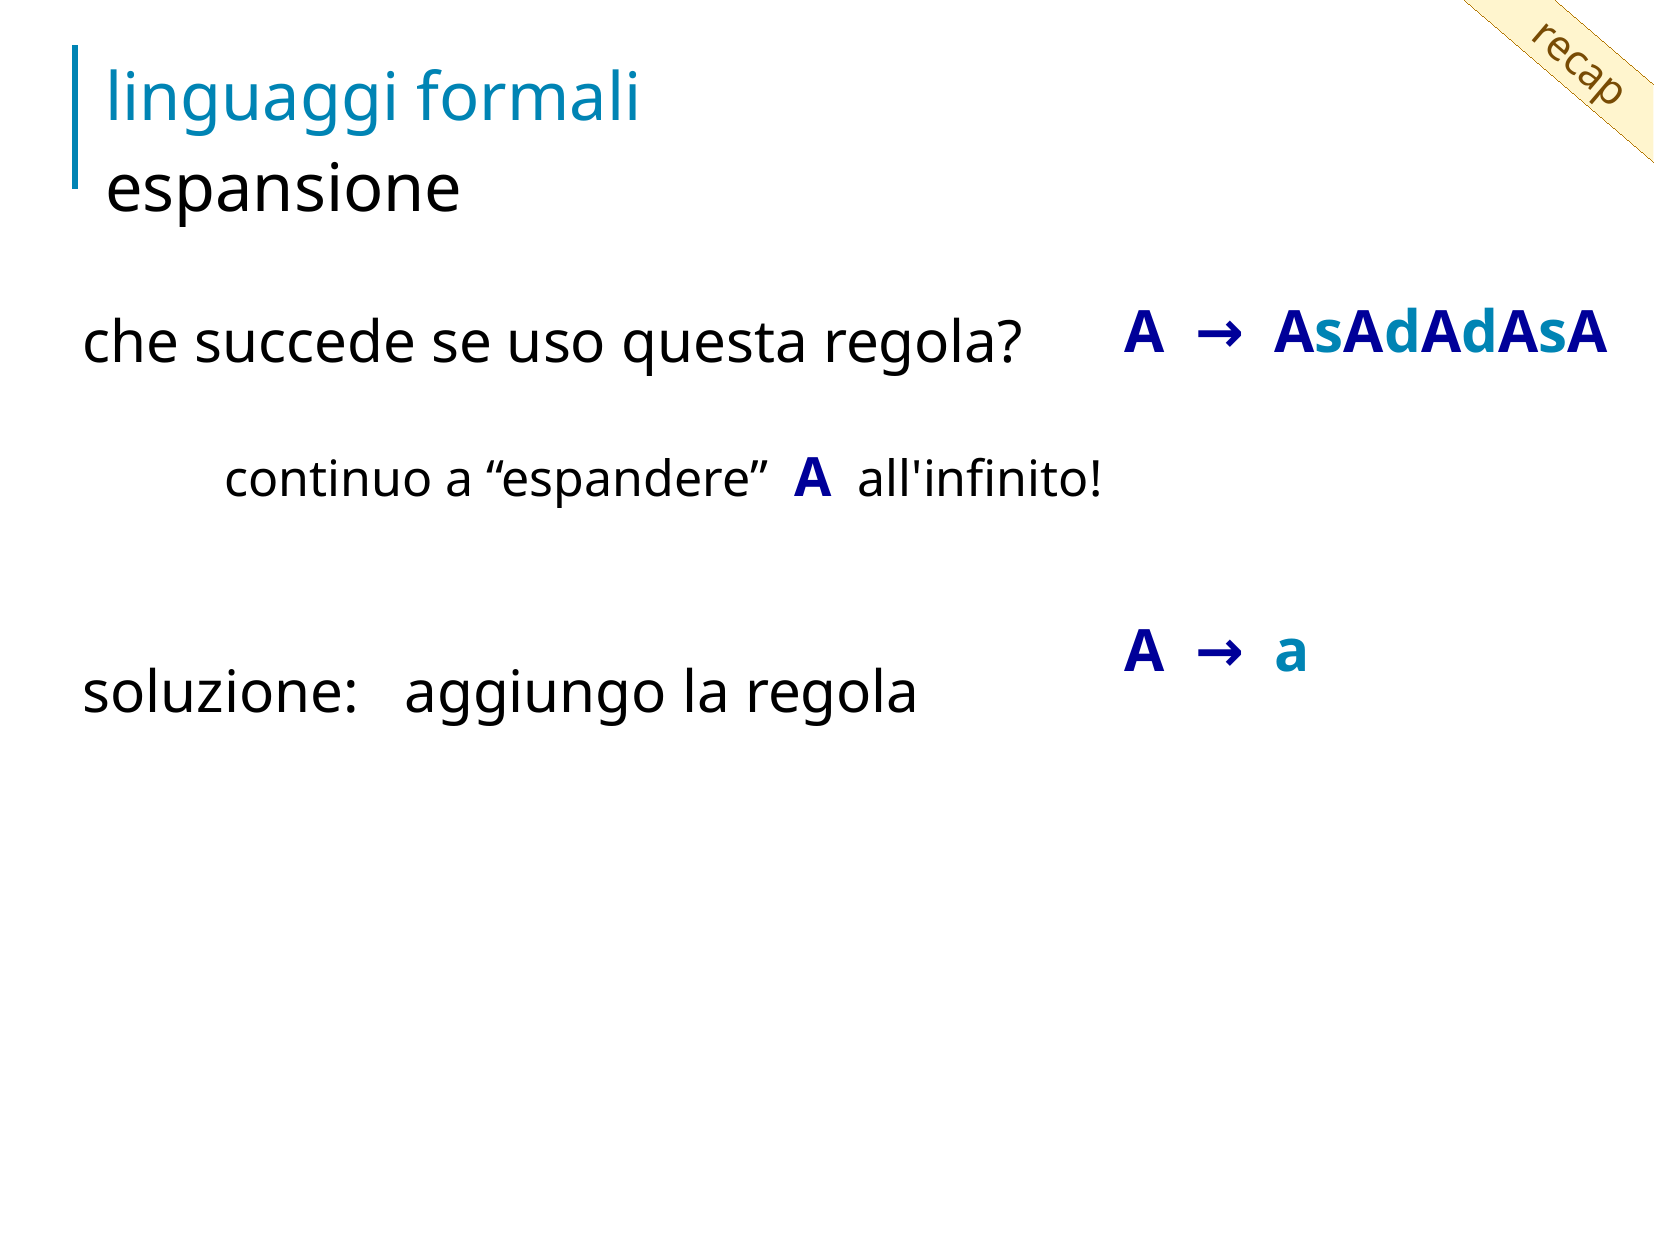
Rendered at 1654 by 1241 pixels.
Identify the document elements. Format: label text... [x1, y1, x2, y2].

list che succede se uso questa regola? continuo a “espandere” A all'infinito! soluzione: aggiungo la regola [82, 300, 1571, 1126]
title linguaggi formali espansione [105, 49, 1571, 200]
text_box recap [1464, 0, 1654, 163]
text_box A → a [1110, 603, 1654, 694]
text_box A → AsAdAdAsA [1110, 285, 1654, 376]
